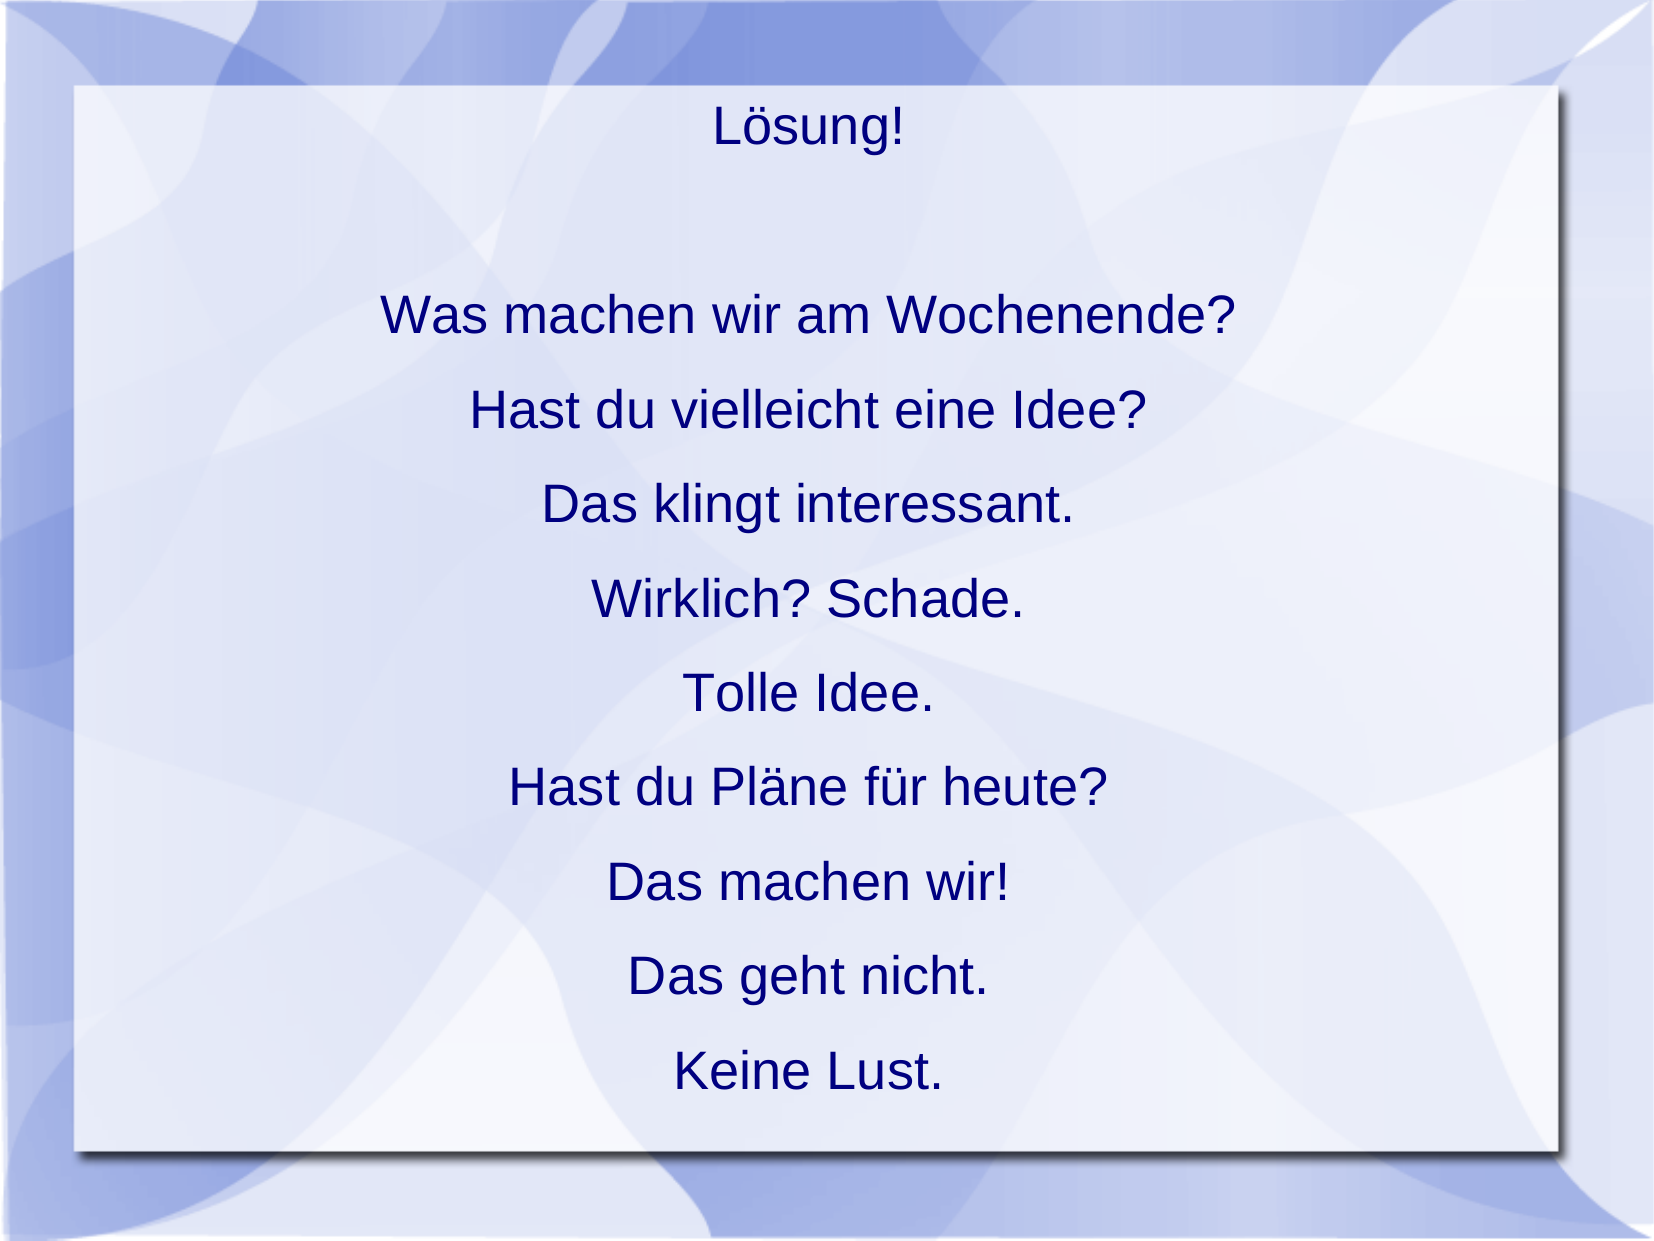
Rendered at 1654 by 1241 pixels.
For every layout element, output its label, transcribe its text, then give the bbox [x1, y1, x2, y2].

subtitle Lösung! Was machen wir am Wochenende? Hast du vielleicht eine Idee? Das klingt interessant. Wirklich? Schade. Tolle Idee. Hast du Pläne für heute? Das machen wir! Das geht nicht. Keine Lust. [82, 90, 1536, 975]
